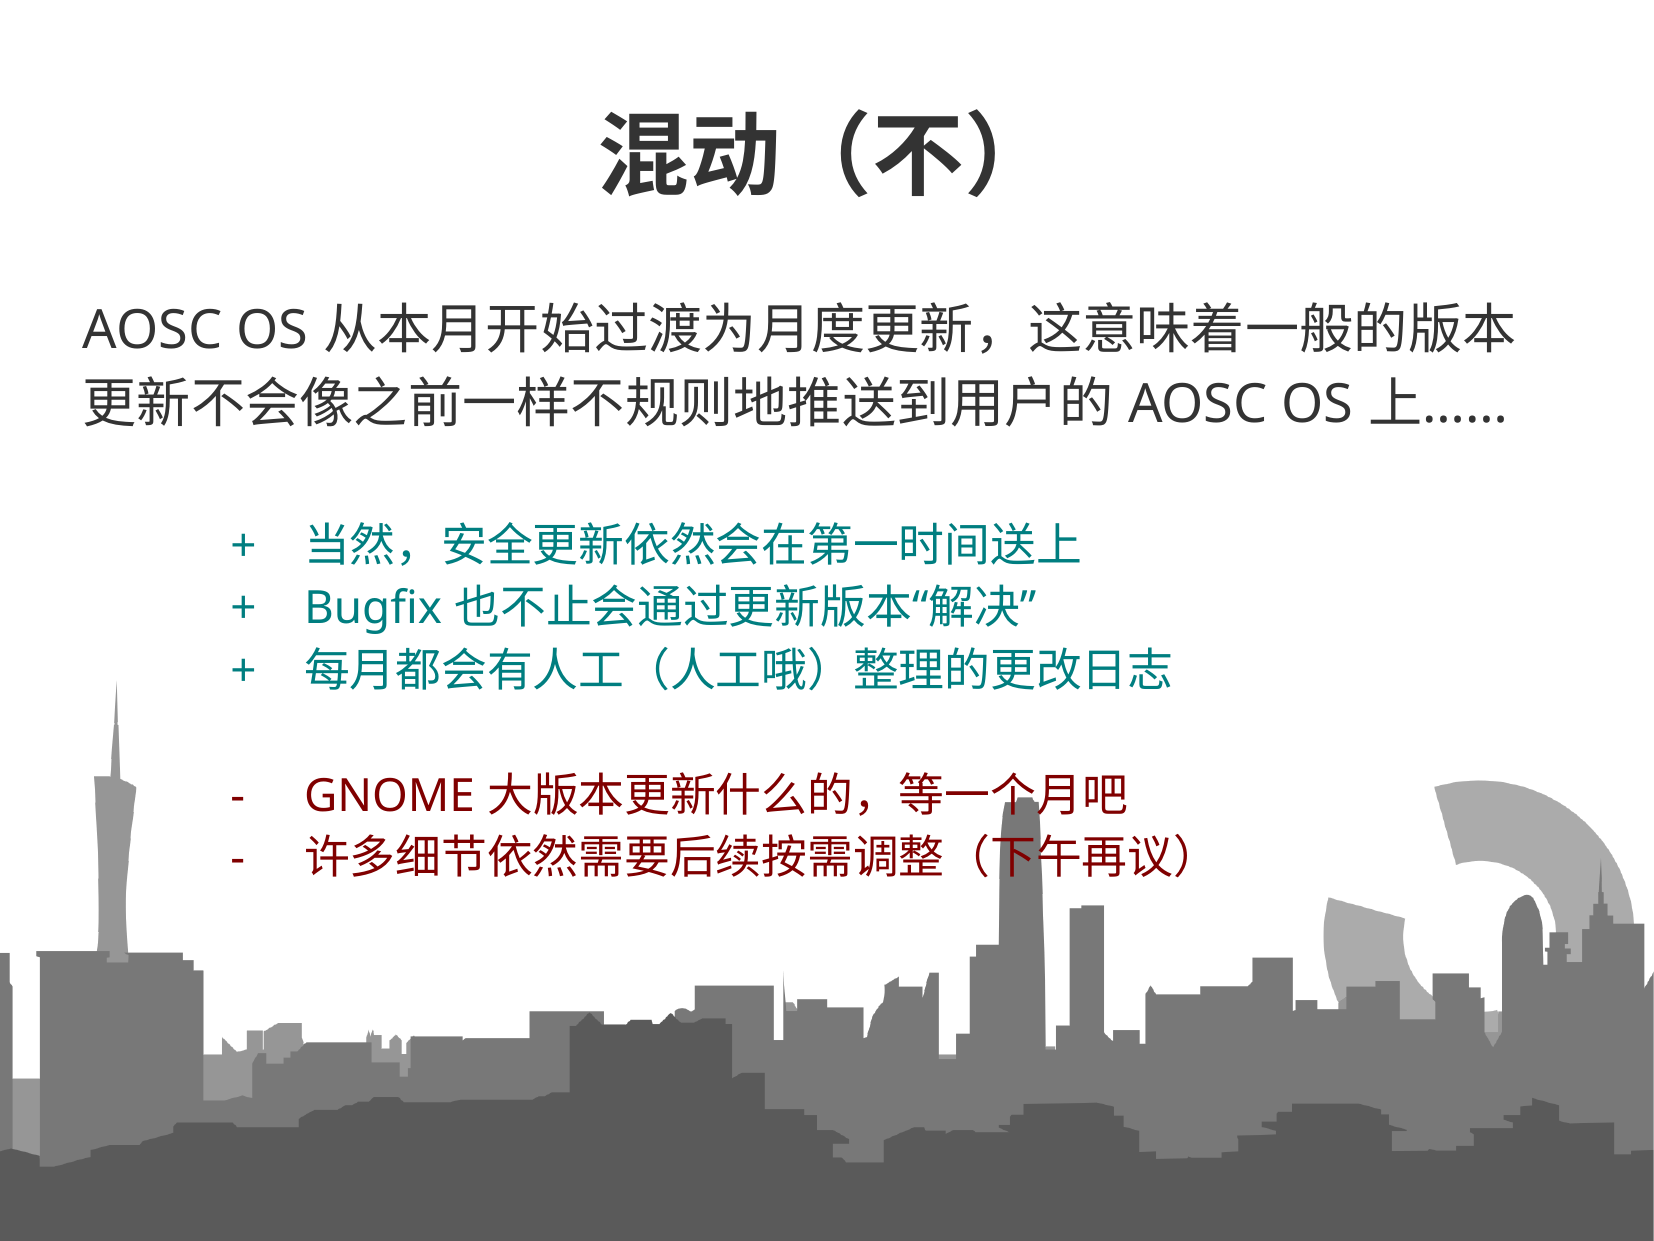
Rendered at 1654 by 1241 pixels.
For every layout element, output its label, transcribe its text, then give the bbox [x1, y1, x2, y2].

title 混动（不） [82, 49, 1571, 257]
picture [0, 0, 1654, 1241]
list AOSC OS从本月开始过渡为月度更新，这意味着一般的版本更新不会像之前一样不规则地推送到用户的AOSC OS上…… + 当然，安全更新依然会在第一时间送上 + Bugfix也不止会通过更新版本“解决” + 每月都会有人工（人工哦）整理的更改日志 - GNOME大版本更新什么的，等一个月吧 - 许多细节依然需要后续按需调整（下午再议） [82, 290, 1571, 1010]
